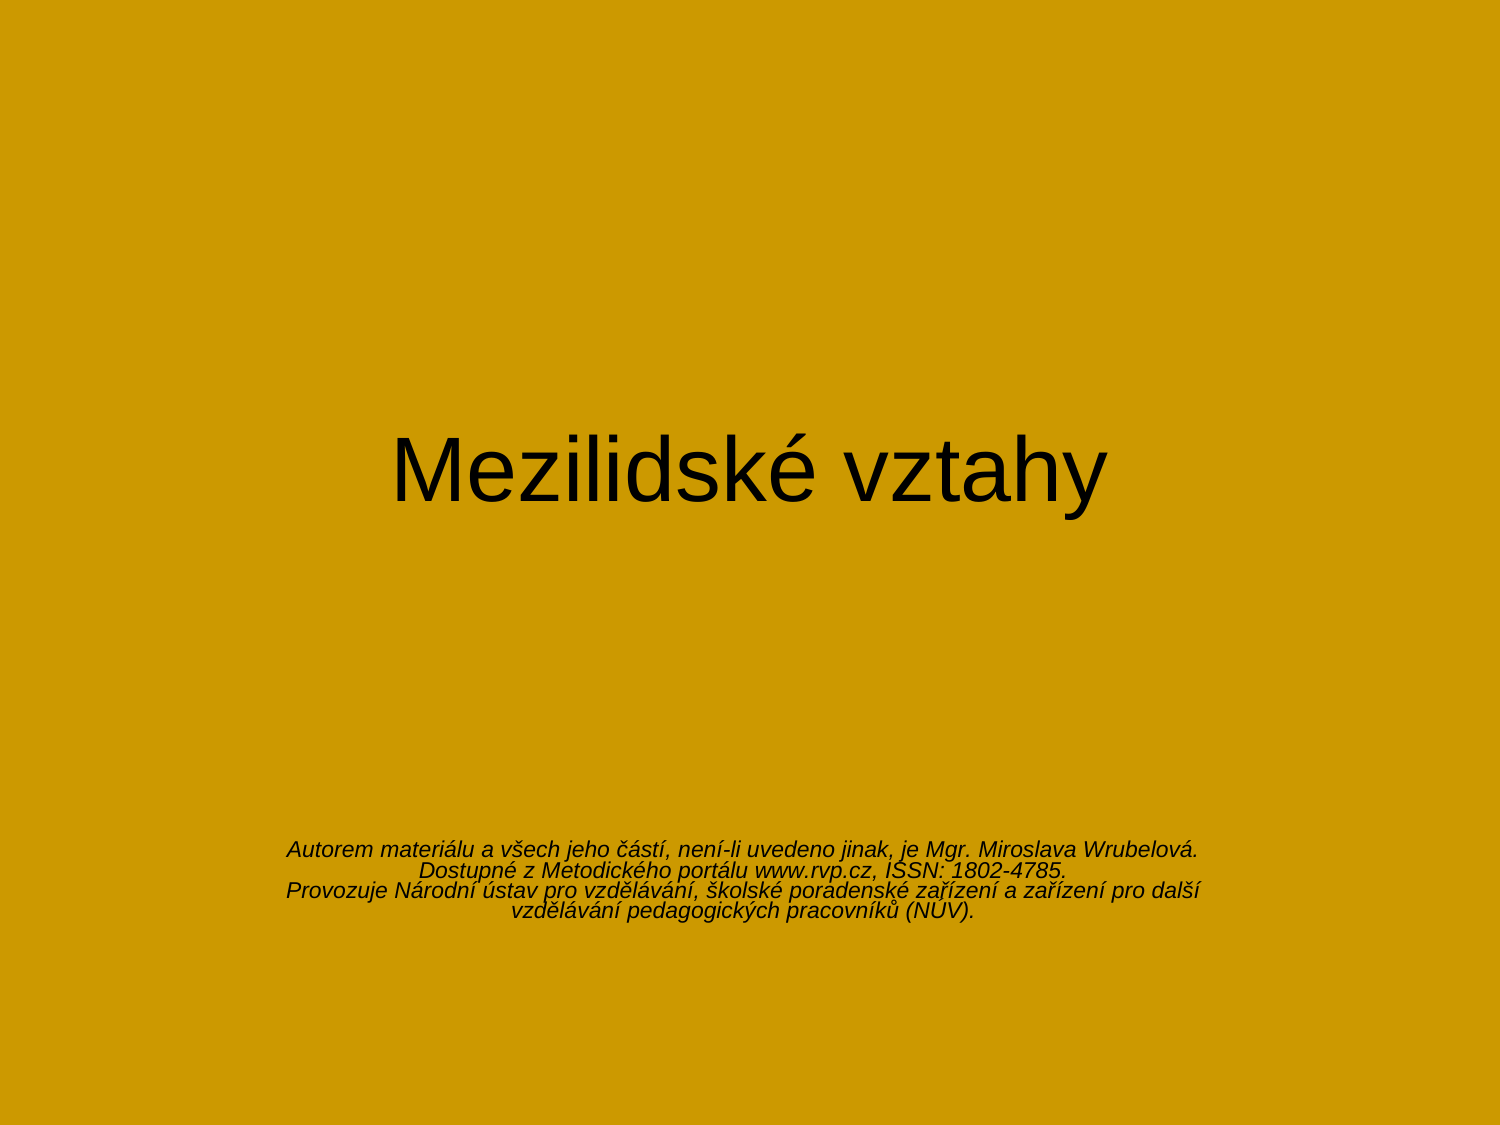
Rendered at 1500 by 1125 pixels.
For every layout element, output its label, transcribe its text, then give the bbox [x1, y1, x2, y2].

text_box Autorem materiálu a všech jeho částí, není-li uvedeno jinak, je Mgr. Miroslava Wrubelová. Dostupné z Metodického portálu www.rvp.cz, ISSN: 1802-4785. Provozuje Národní ústav pro vzdělávání, školské poradenské zařízení a zařízení pro další vzdělávání pedagogických pracovníků (NÚV). [218, 834, 1269, 984]
title Mezilidské vztahy [112, 349, 1388, 591]
